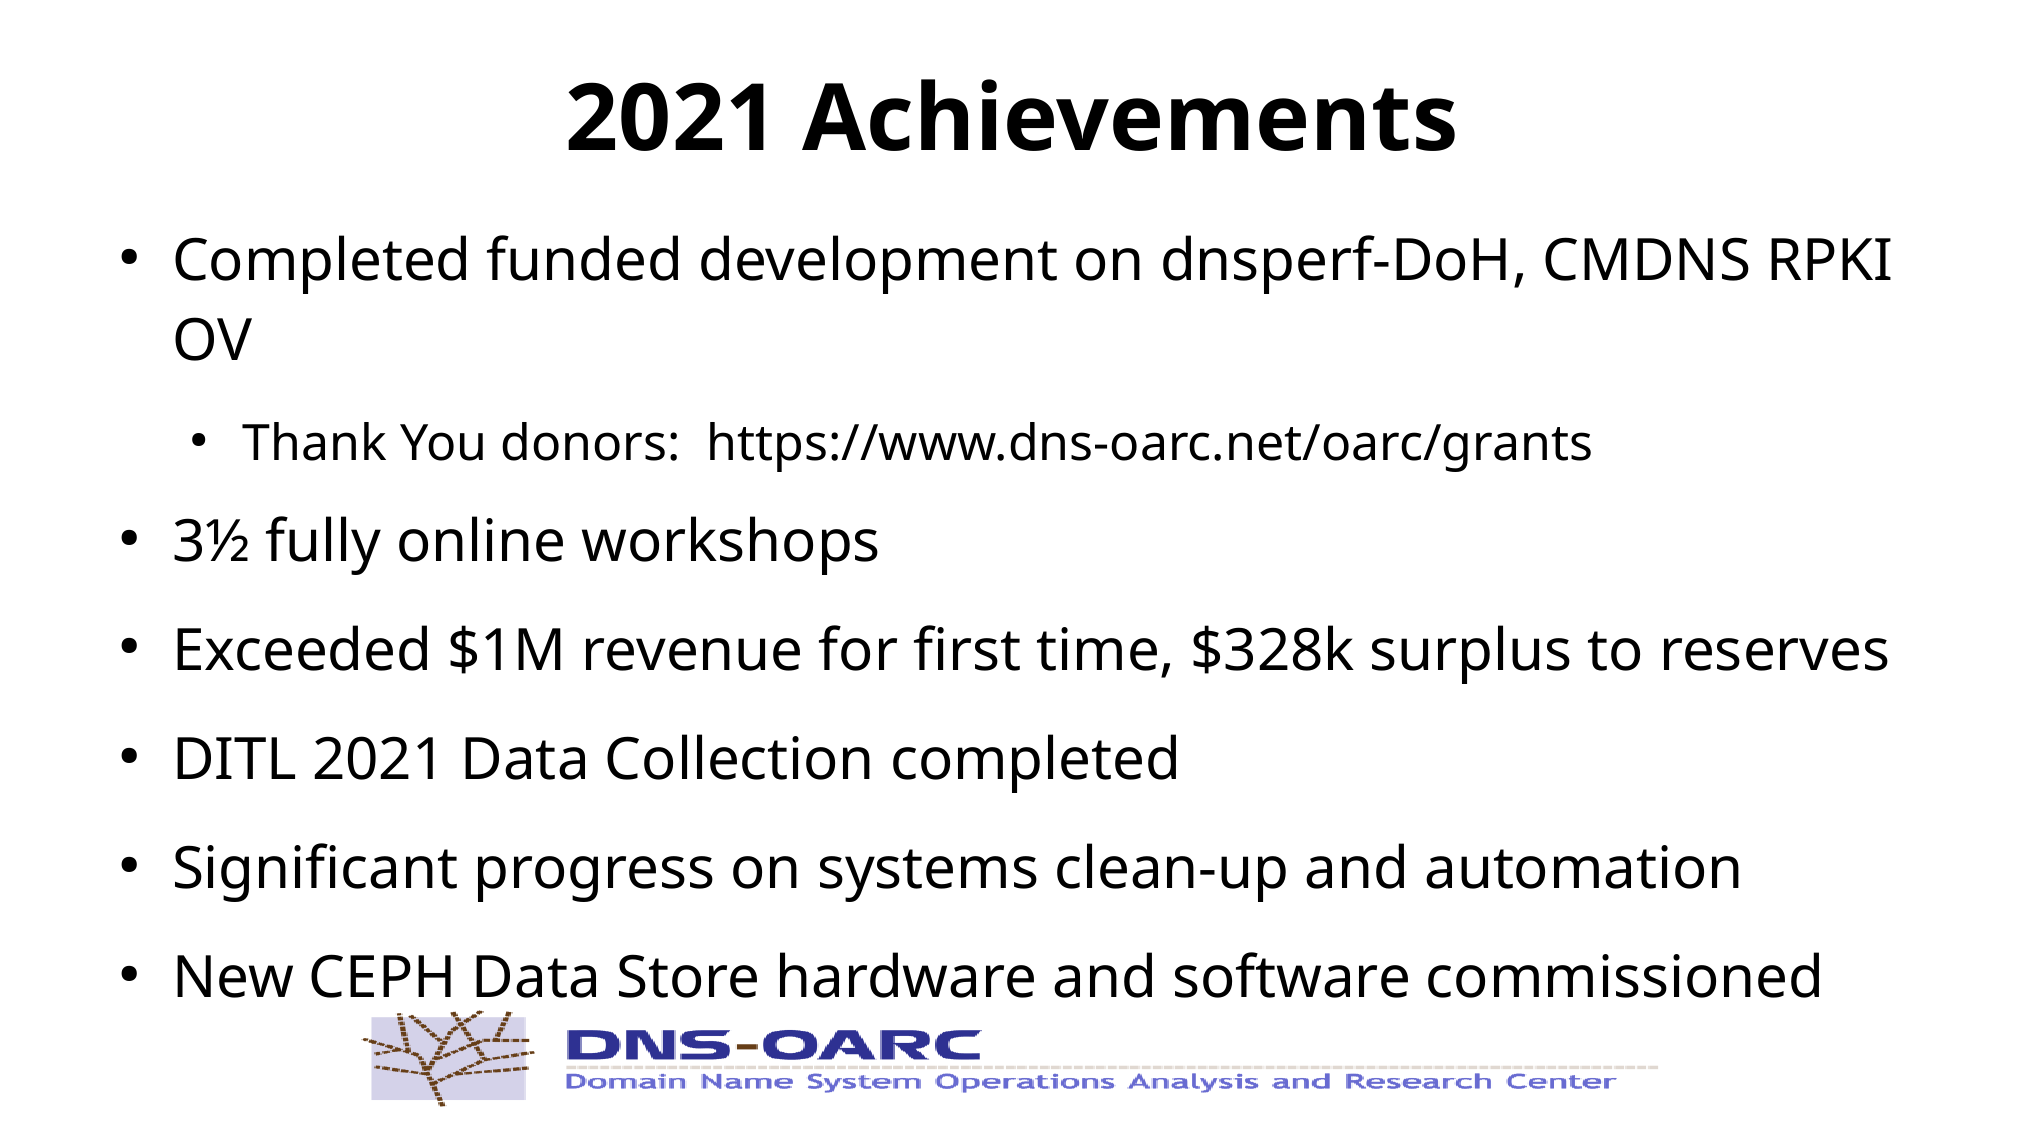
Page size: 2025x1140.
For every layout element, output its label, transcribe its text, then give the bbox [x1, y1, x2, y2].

title 2021 Achievements [101, 45, 1924, 183]
picture [289, 1004, 1700, 1113]
list Completed funded development on dnsperf-DoH, CMDNS RPKI OV Thank You donors: https://www.dns-oarc.net/oarc/grants 3½ fully online workshops Exceeded $1M revenue for first time, $328k surplus to reserves DITL 2021 Data Collection completed Significant progress on systems clean-up and automation New CEPH Data Store hardware and software commissioned [101, 218, 1924, 880]
